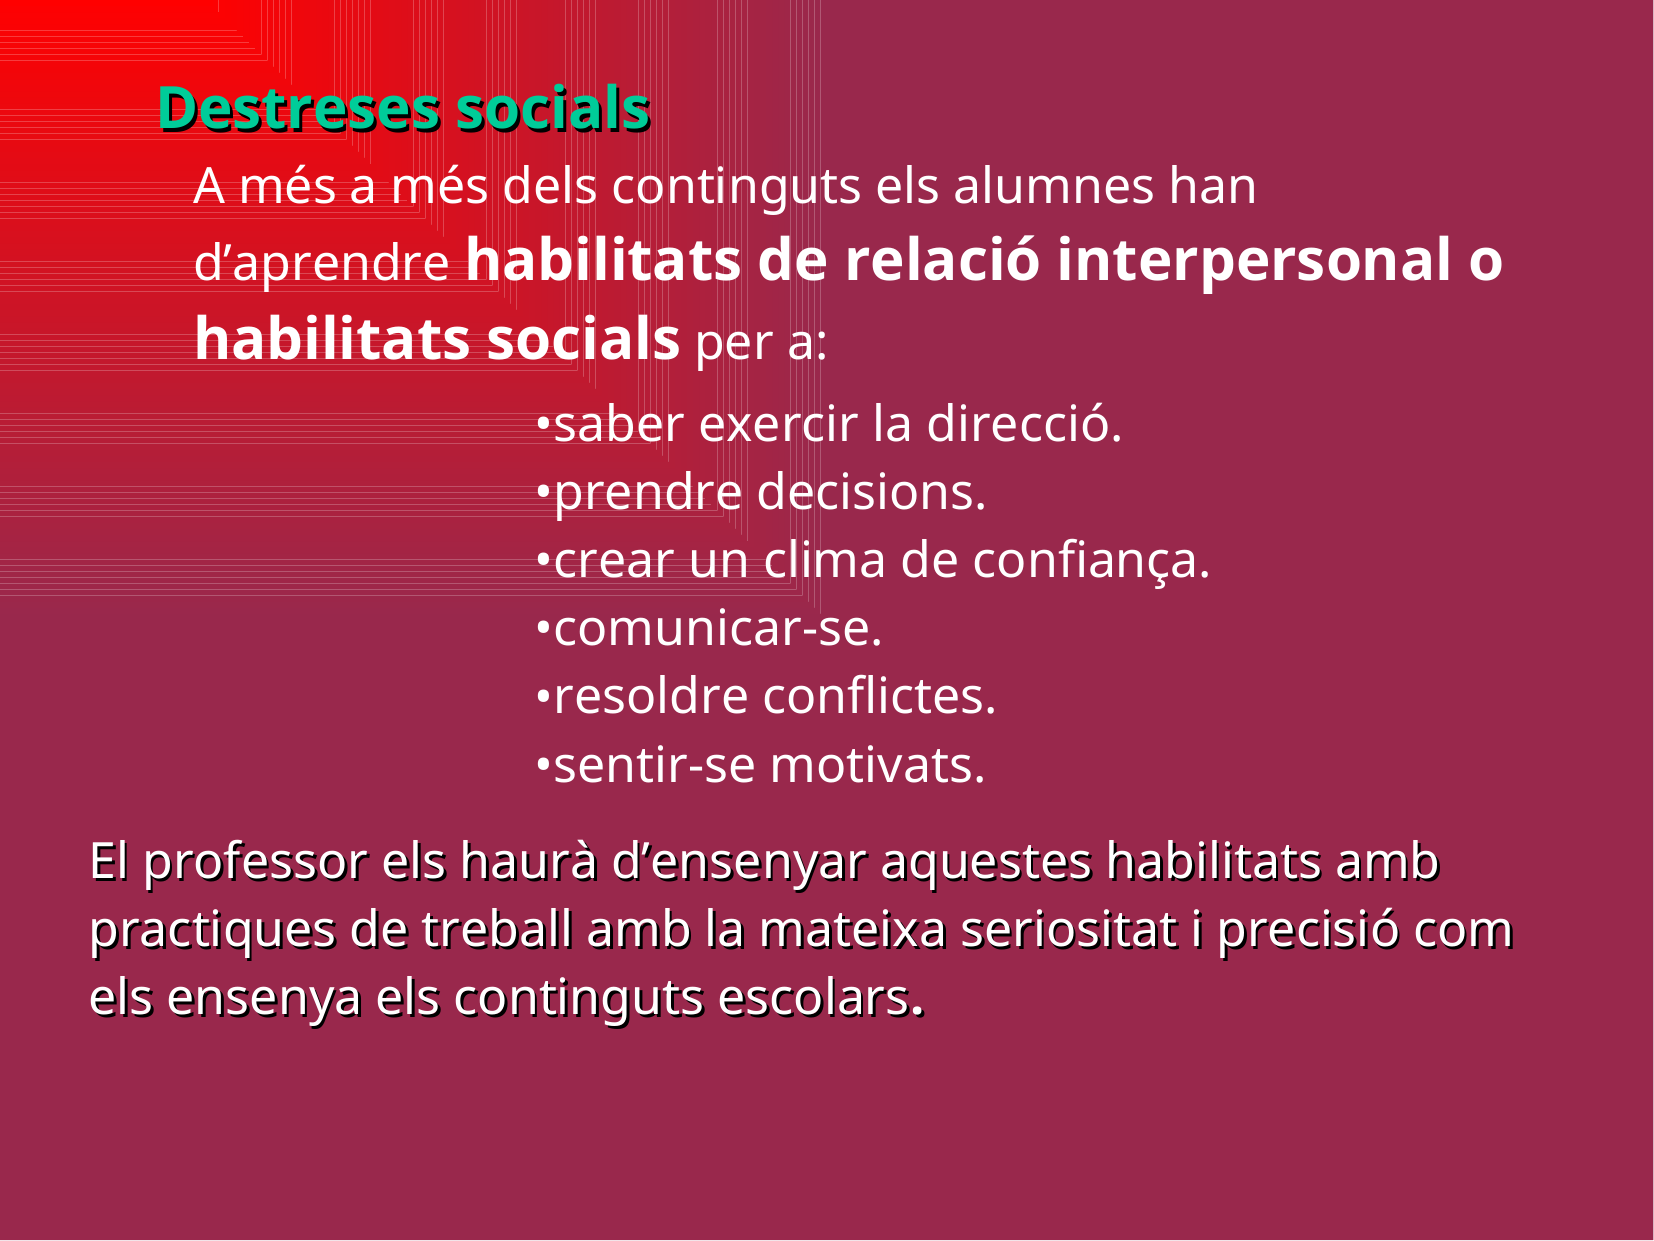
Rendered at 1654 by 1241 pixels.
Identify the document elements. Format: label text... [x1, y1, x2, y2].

text_box El professor els haurà d’ensenyar aquestes habilitats amb practiques de treball amb la mateixa seriositat i precisió com els ensenya els continguts escolars. [88, 824, 1565, 1037]
text_box A més a més dels continguts els alumnes han d’aprendre habilitats de relació interpersonal o habilitats socials per a: [118, 149, 1506, 384]
text_box saber exercir la direcció. prendre decisions. crear un clima de confiança. comunicar-se. resoldre conflictes. sentir-se motivats. [534, 387, 1290, 804]
text_box Destreses socials [155, 66, 651, 153]
